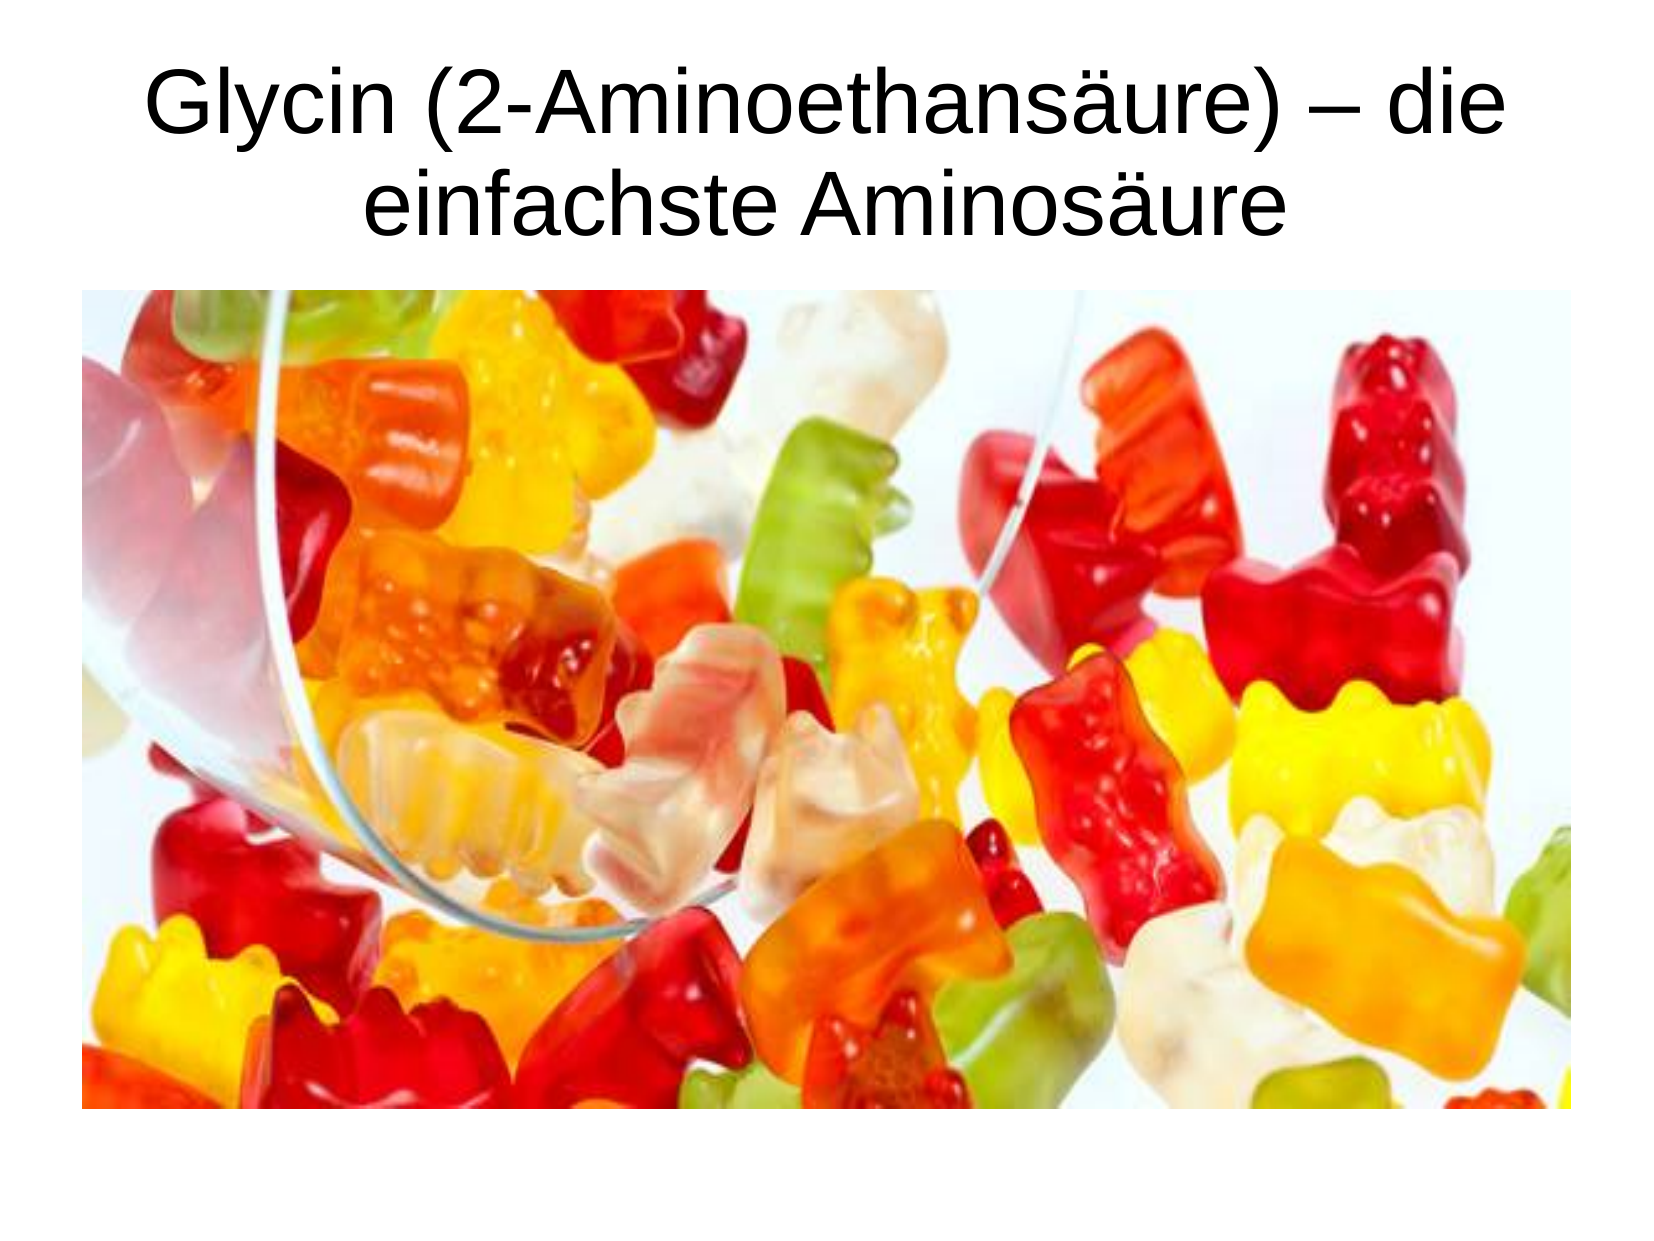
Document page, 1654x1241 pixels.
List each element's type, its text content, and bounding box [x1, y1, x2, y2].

title Glycin (2-Aminoethansäure) – die einfachste Aminosäure [82, 49, 1571, 257]
picture [82, 290, 1571, 1109]
